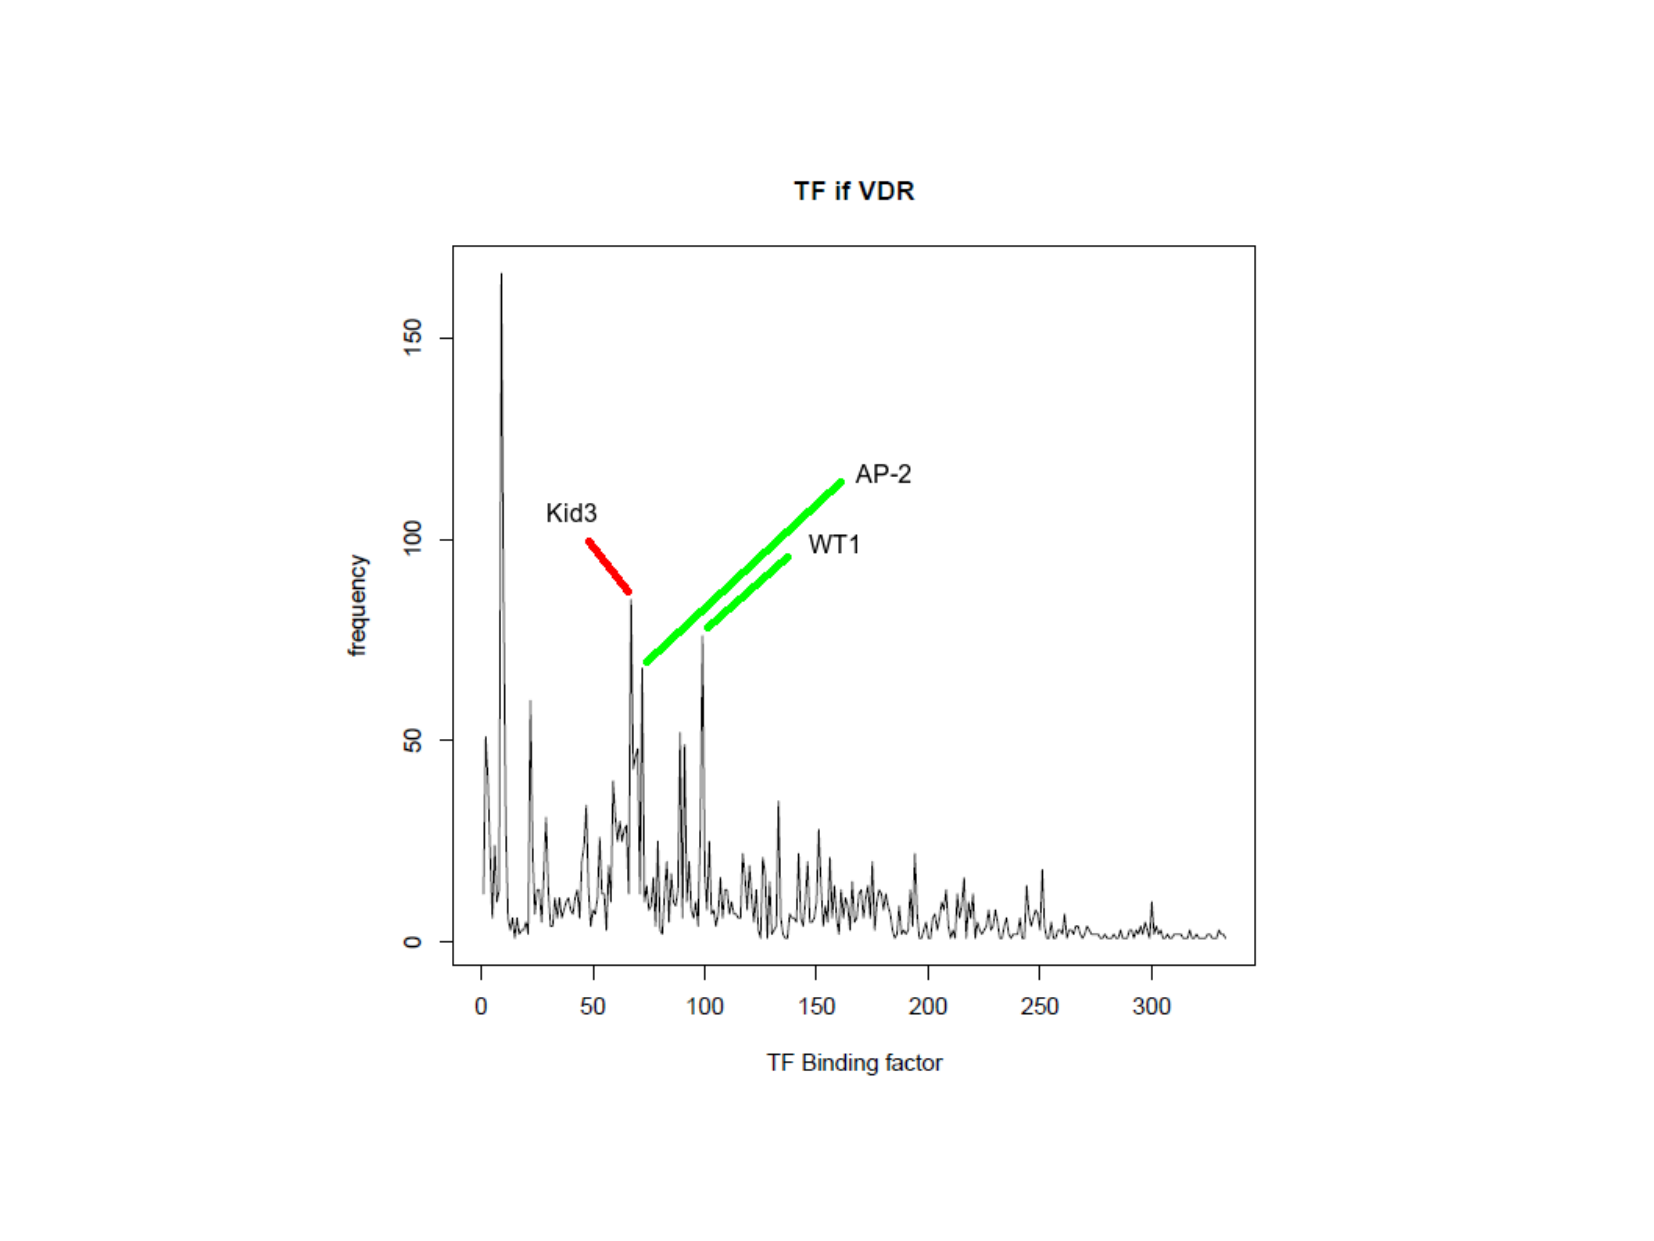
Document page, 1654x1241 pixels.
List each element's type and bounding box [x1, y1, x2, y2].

picture [340, 133, 1314, 1107]
